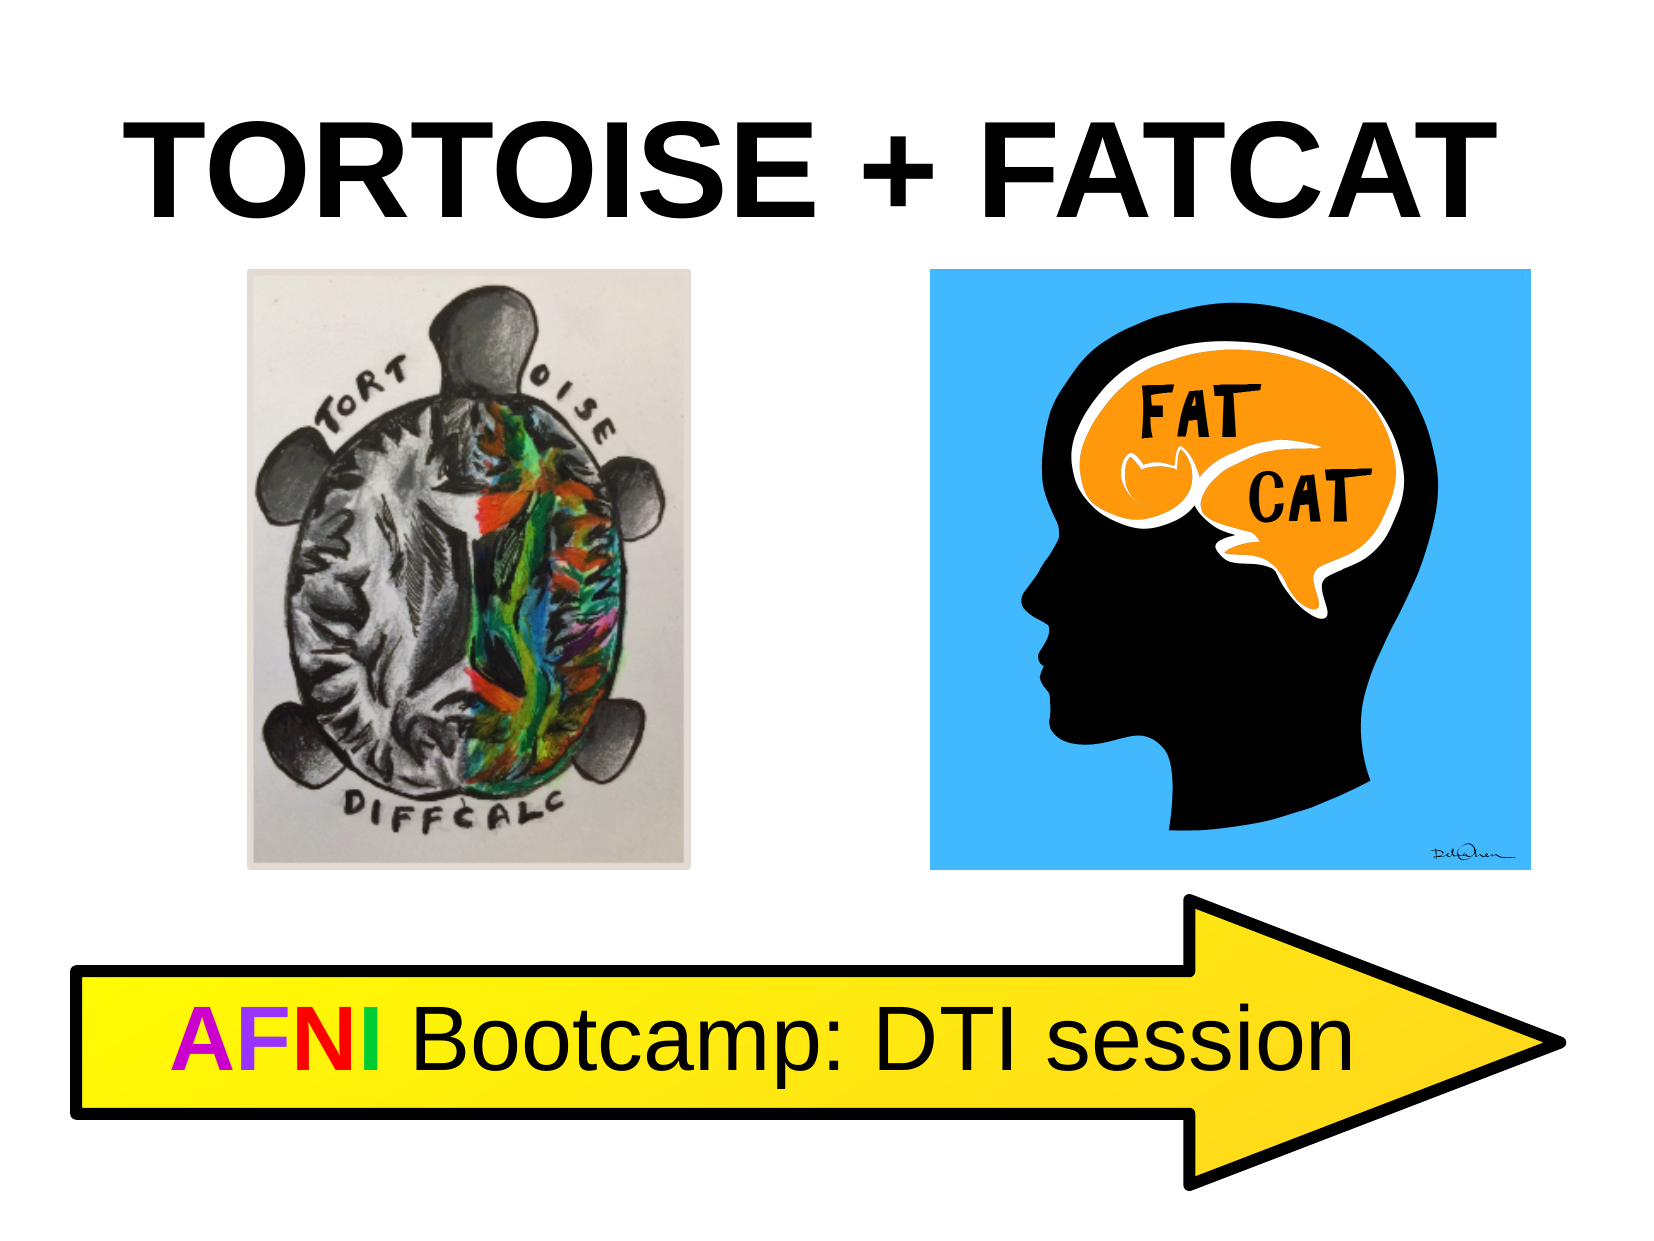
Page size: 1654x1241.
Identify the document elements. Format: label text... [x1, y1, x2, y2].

picture [930, 269, 1531, 871]
text_box [76, 900, 1416, 1186]
text_box [1519, 1026, 1561, 1059]
text_box TORTOISE + FATCAT [108, 85, 1515, 255]
picture [247, 269, 691, 871]
text_box AFNI Bootcamp: DTI session [154, 979, 1519, 1098]
